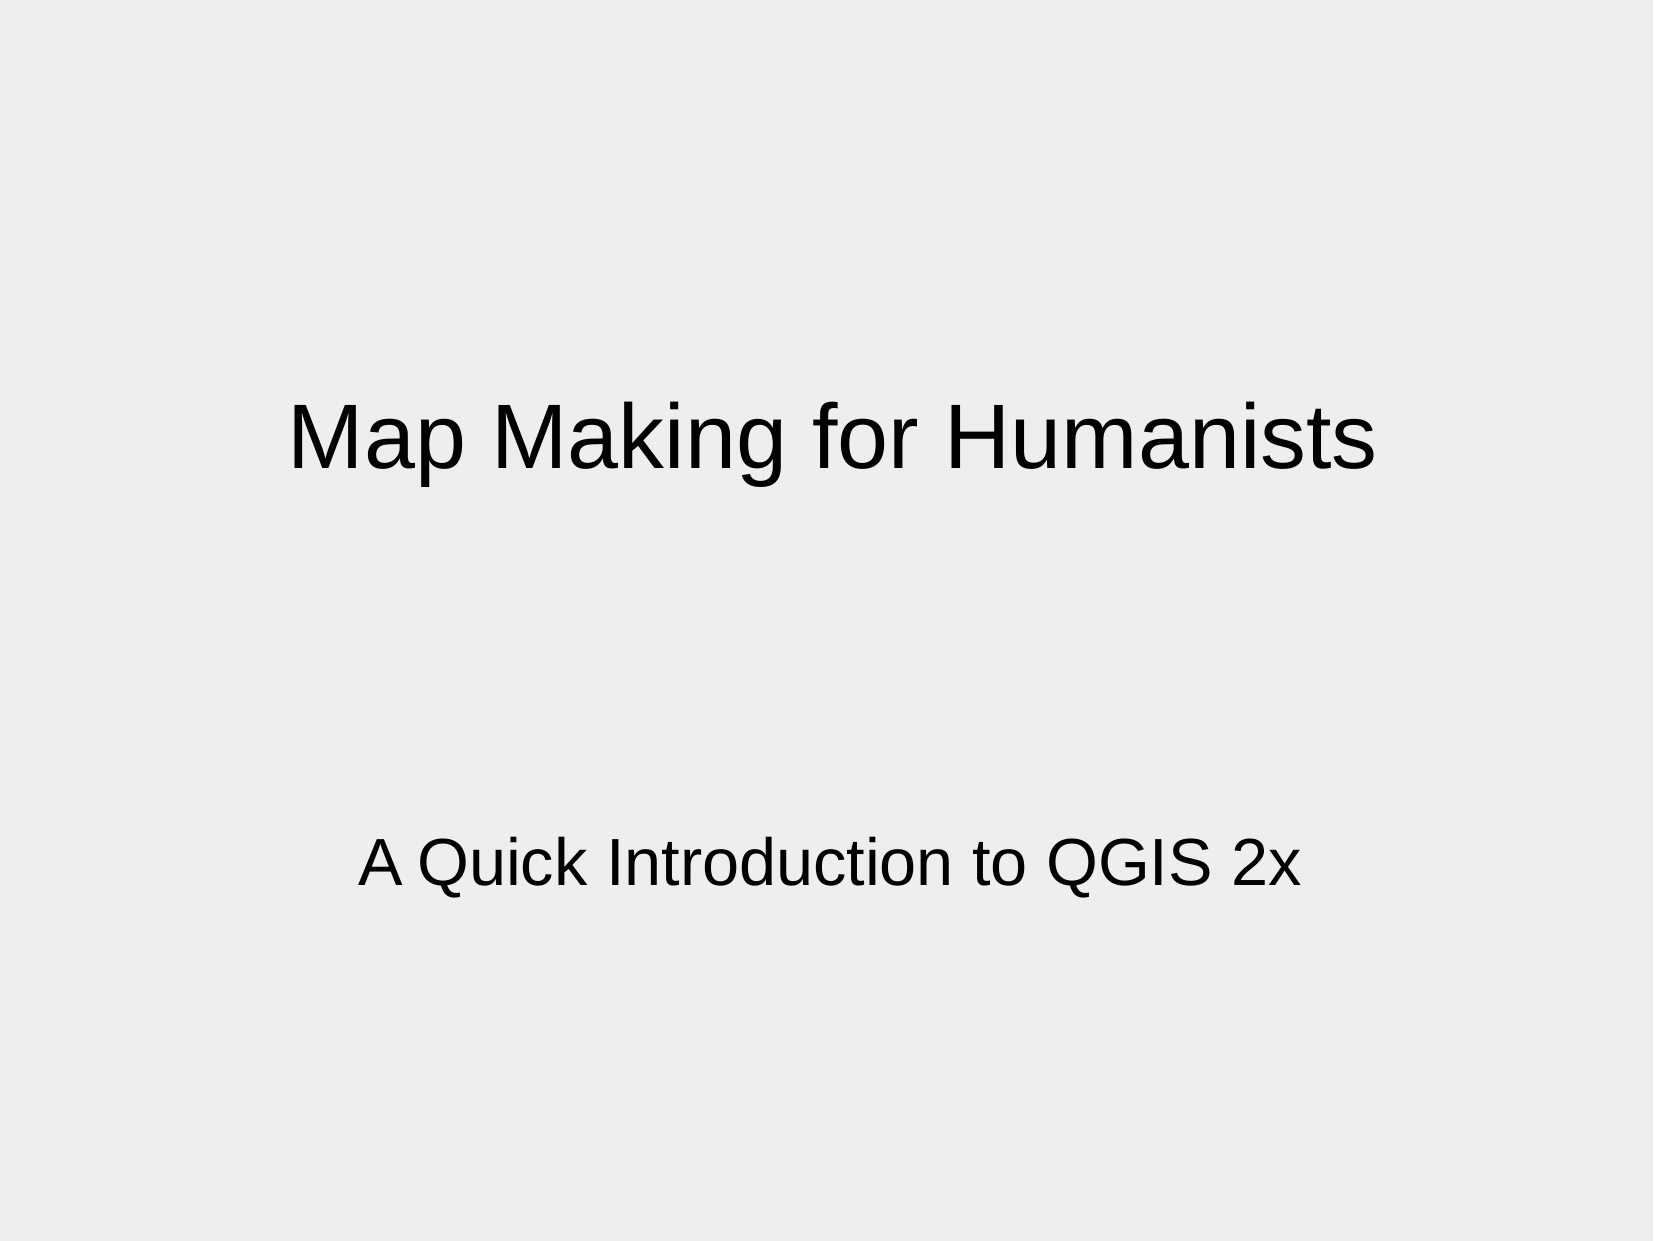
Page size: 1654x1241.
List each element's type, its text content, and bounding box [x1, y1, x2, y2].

subtitle A Quick Introduction to QGIS 2x [86, 705, 1575, 1020]
title Map Making for Humanists [89, 333, 1578, 541]
